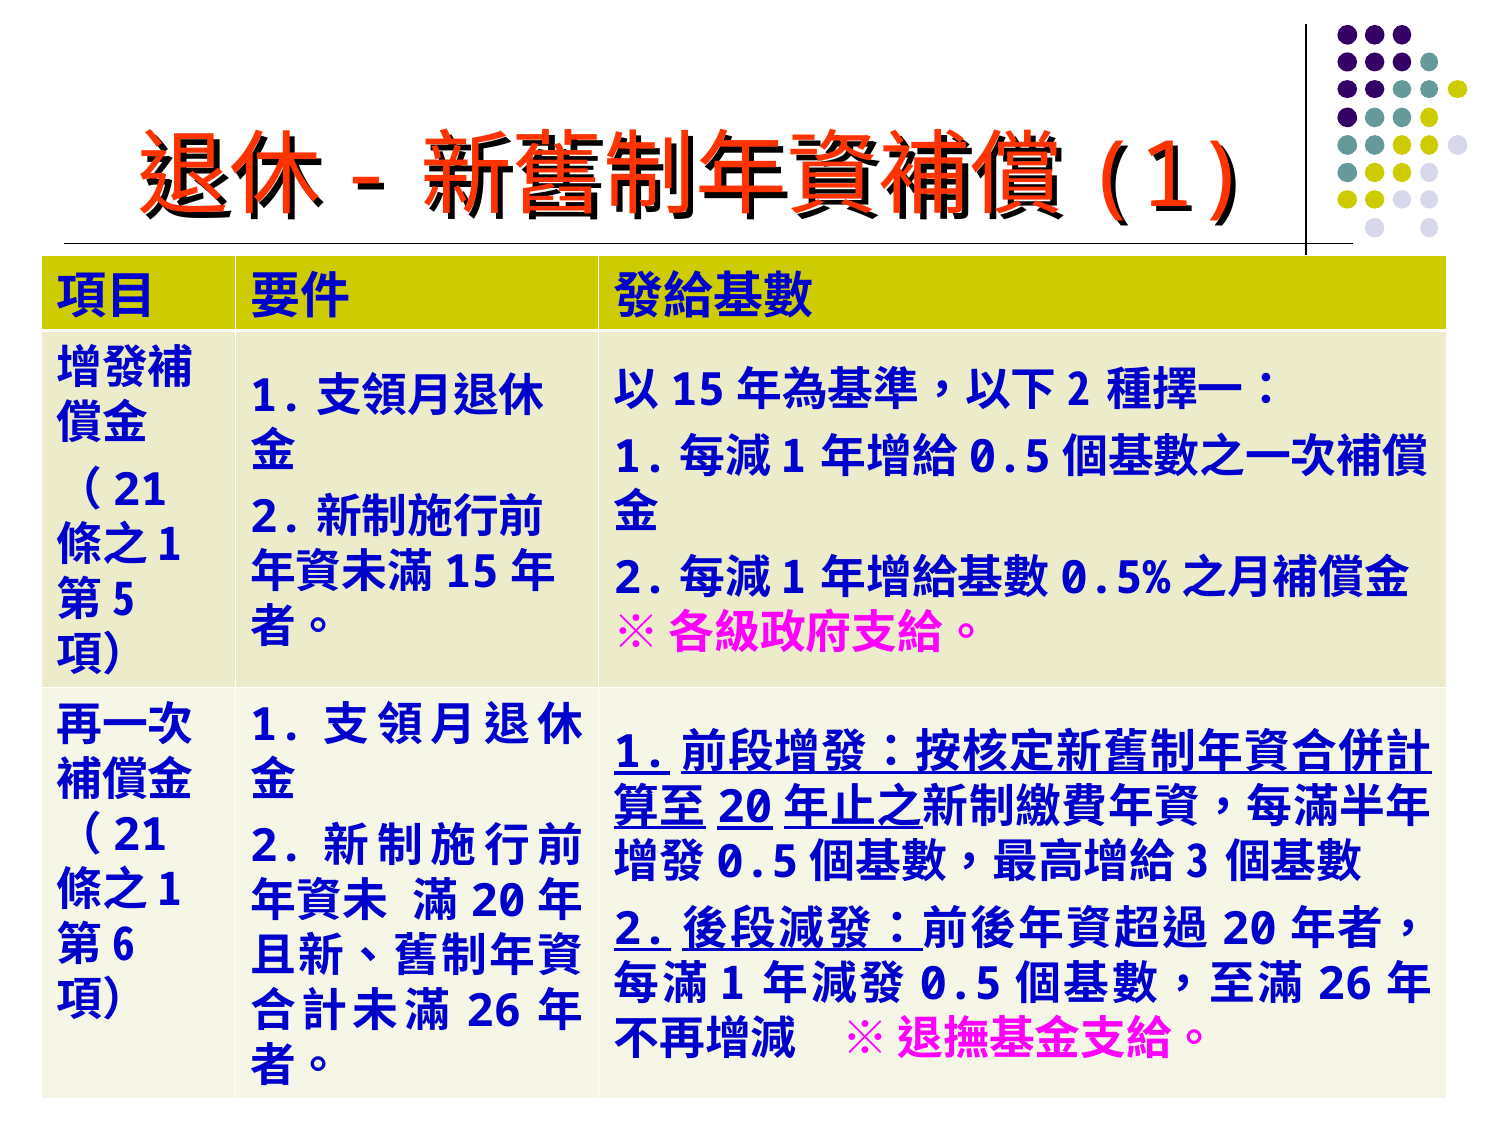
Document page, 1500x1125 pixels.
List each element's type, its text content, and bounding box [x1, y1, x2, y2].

title 退休-新舊制年資補償(1) [74, 20, 1313, 233]
table_cell 1.前段增發：按核定新舊制年資合併計算至20年止之新制繳費年資，每滿半年增發0.5個基數，最高增給3個基數 2.後段減發：前後年資超過20年者，每滿1年減發0.5個基數，至滿26年不再增減 ※退撫基金支給。 [599, 688, 1446, 1098]
table_header 發給基數 [599, 256, 1446, 329]
table_header 項目 [42, 256, 235, 329]
table_cell 1.支領月退休金 2.新制施行前年資未滿15年者。 [236, 332, 598, 687]
table_header 要件 [236, 256, 598, 329]
table_cell 1.支領月退休金 2.新制施行前年資未 滿20年，且新、舊制年資合計未滿26年者。 [236, 688, 598, 1098]
table_cell 增發補償金 （21條之1第5項） [42, 332, 235, 687]
table_cell 再一次補償金（21條之1第6項） [42, 688, 235, 1098]
table_cell 以15年為基準，以下2種擇一： 1.每減1年增給0.5個基數之一次補償金 2.每減1年增給基數0.5%之月補償金 ※各級政府支給。 [599, 332, 1446, 687]
